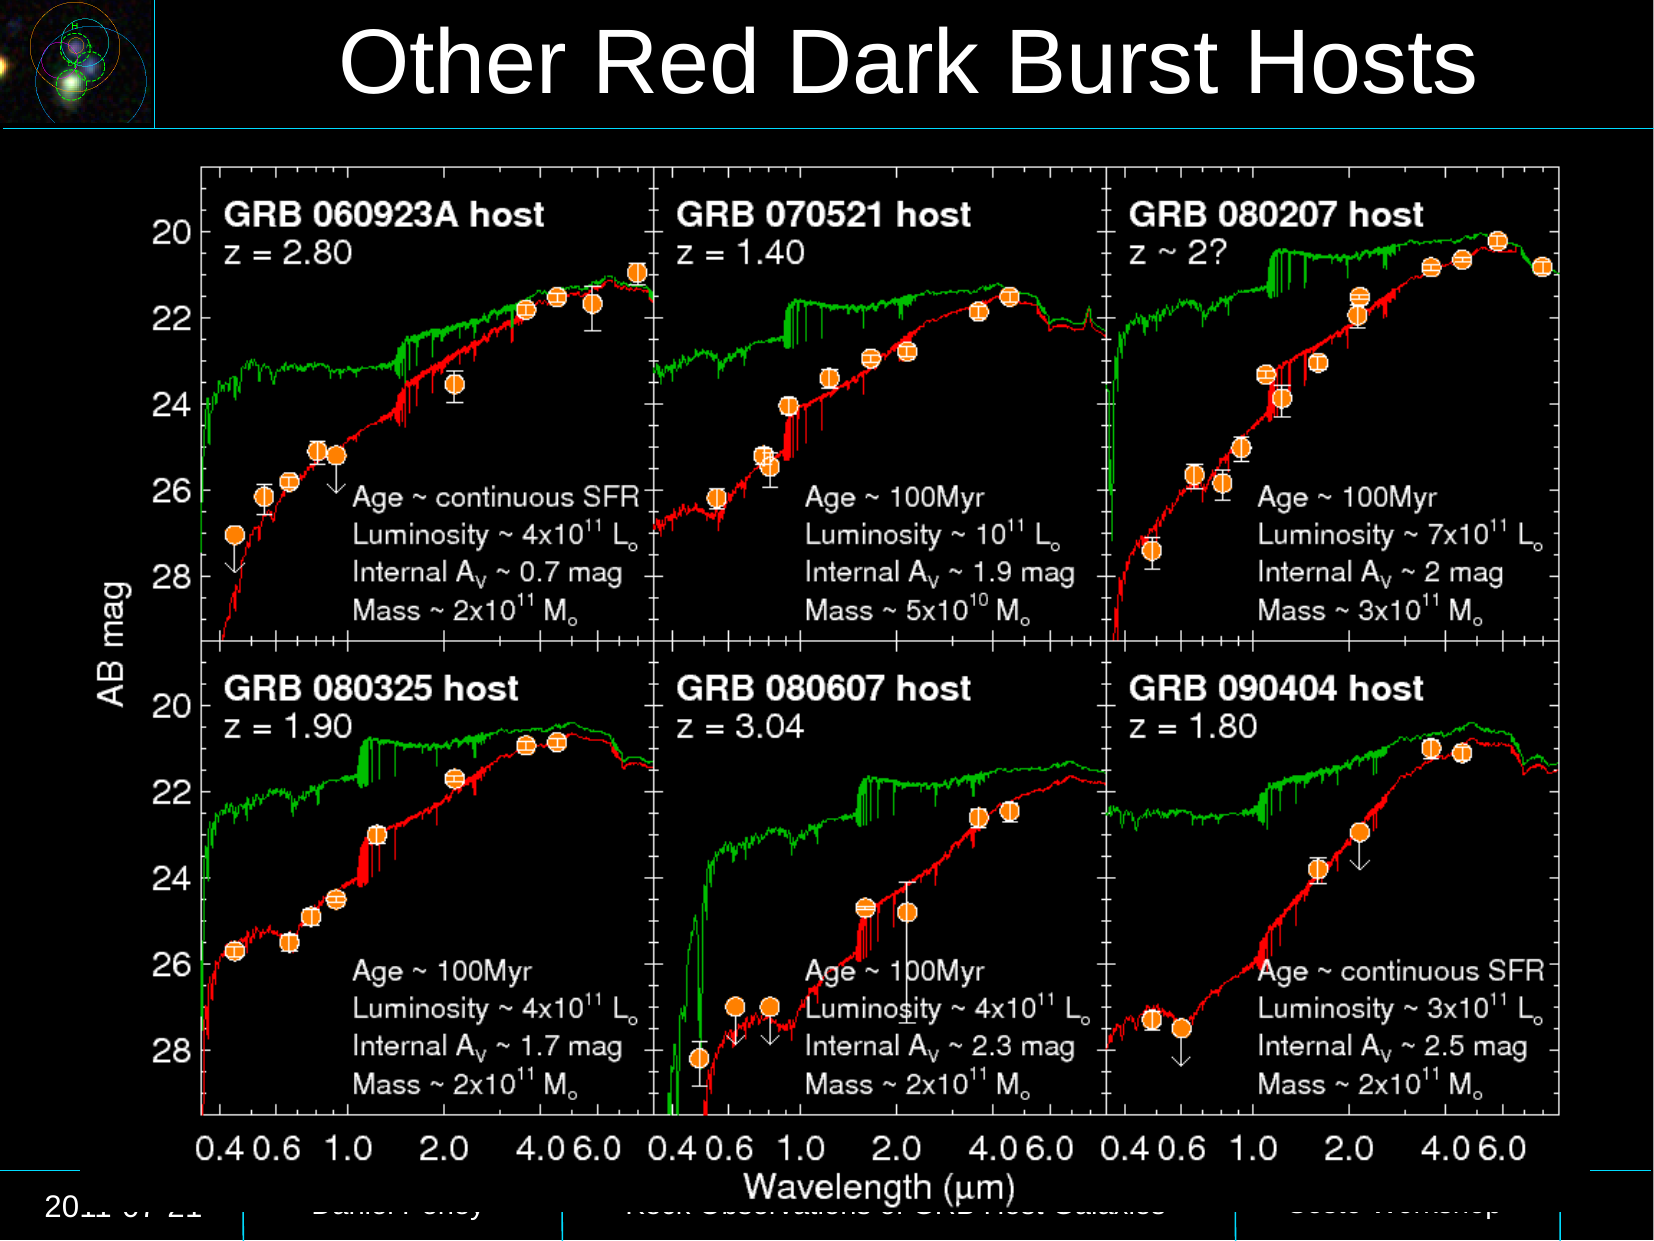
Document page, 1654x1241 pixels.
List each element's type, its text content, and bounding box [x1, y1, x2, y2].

picture [0, 0, 151, 123]
picture [80, 135, 1590, 1212]
title Other Red Dark Burst Hosts [165, 10, 1654, 114]
